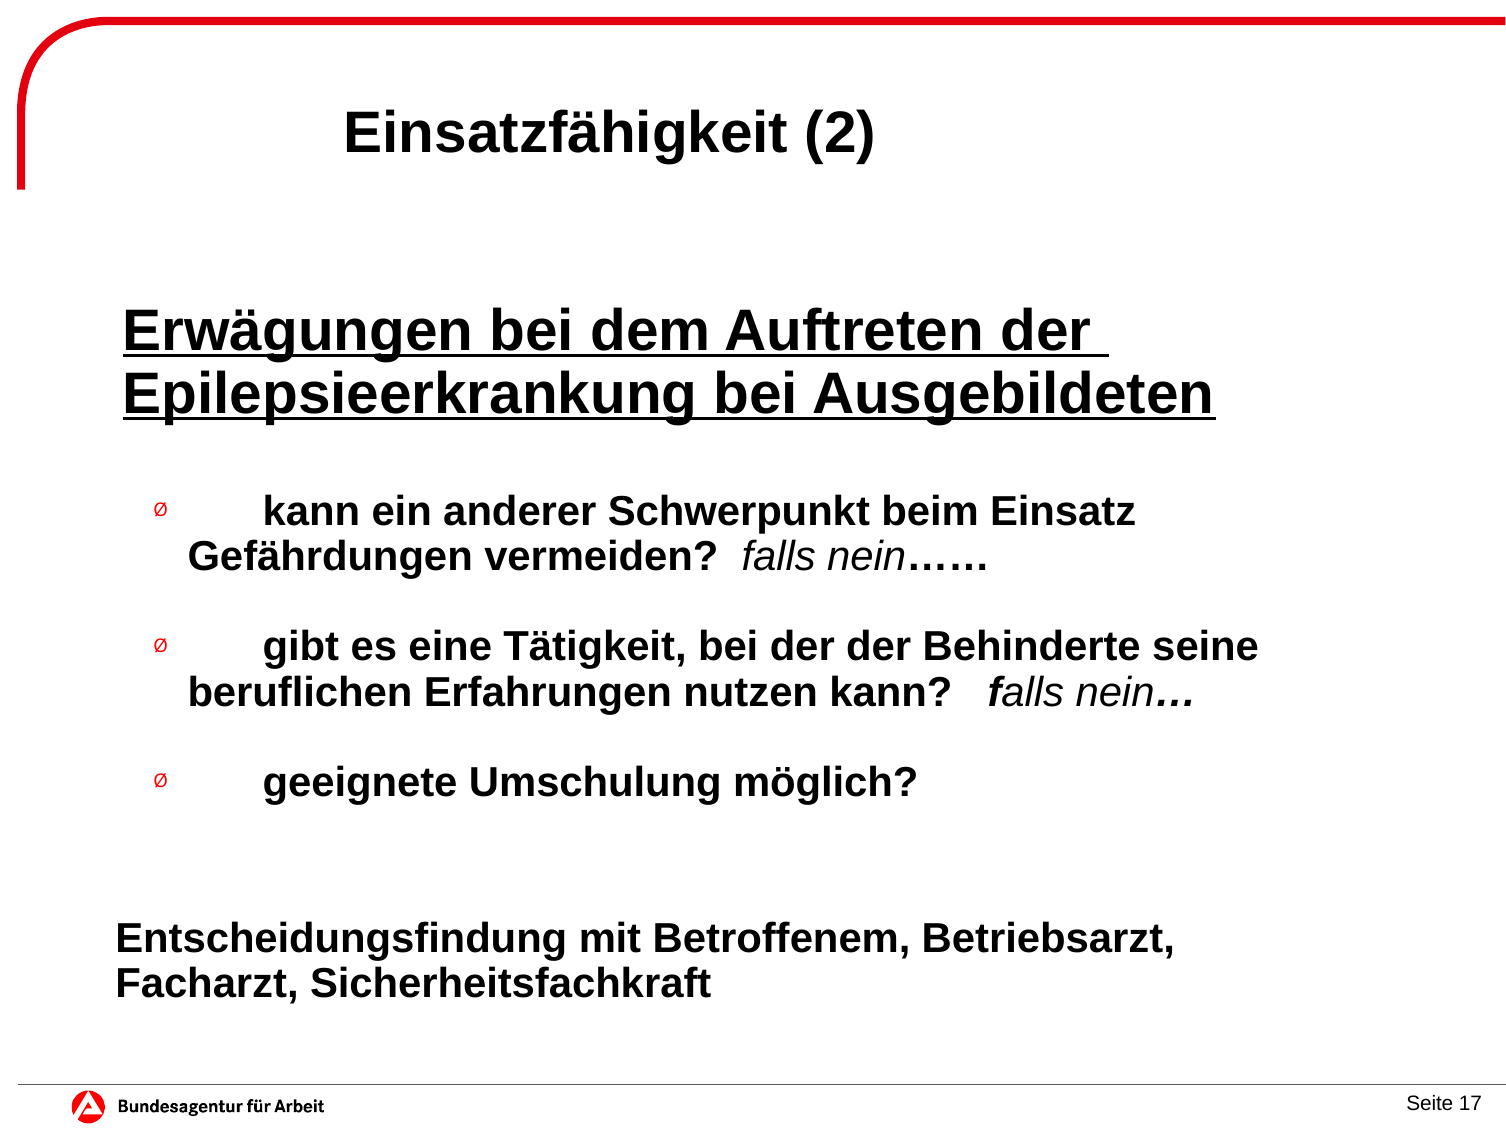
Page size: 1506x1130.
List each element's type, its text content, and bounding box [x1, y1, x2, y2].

text_box Erwägungen bei dem Auftreten der Epilepsieerkrankung bei Ausgebildeten [108, 292, 1231, 434]
text_box Einsatzfähigkeit (2) [343, 102, 1019, 166]
text_box kann ein anderer Schwerpunkt beim Einsatz Gefährdungen vermeiden? falls nein…… gibt es eine Tätigkeit, bei der der Behinderte seine beruflichen Erfahrungen nutzen kann? falls nein… geeignete Umschulung möglich? [98, 481, 1287, 813]
text_box Entscheidungsfindung mit Betroffenem, Betriebsarzt, Facharzt, Sicherheitsfachkraft [100, 908, 1335, 1014]
